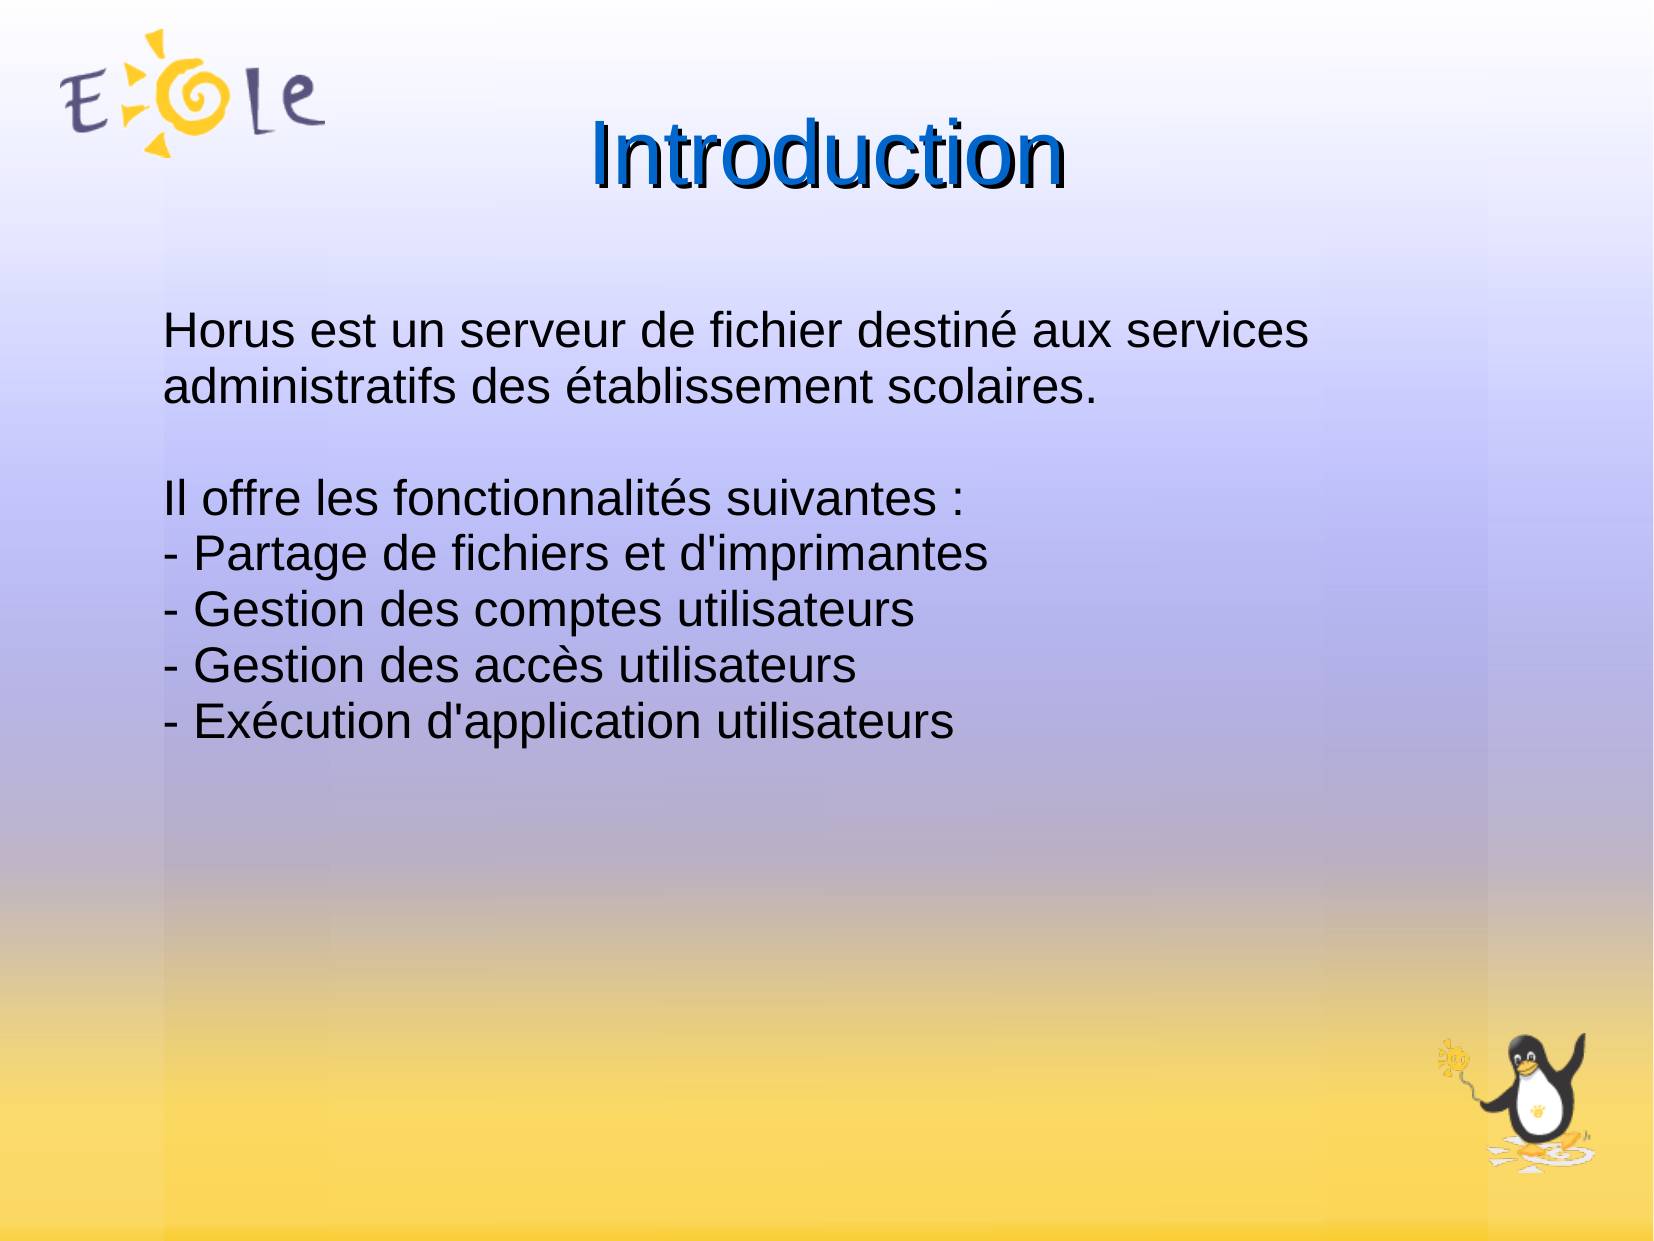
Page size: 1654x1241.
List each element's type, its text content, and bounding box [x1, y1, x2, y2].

picture [0, 0, 1654, 1241]
text_box Horus est un serveur de fichier destiné aux services administratifs des établissement scolaires. Il offre les fonctionnalités suivantes : - Partage de fichiers et d'imprimantes - Gestion des comptes utilisateurs - Gestion des accès utilisateurs - Exécution d'application utilisateurs [147, 295, 1536, 975]
title Introduction [82, 49, 1571, 257]
